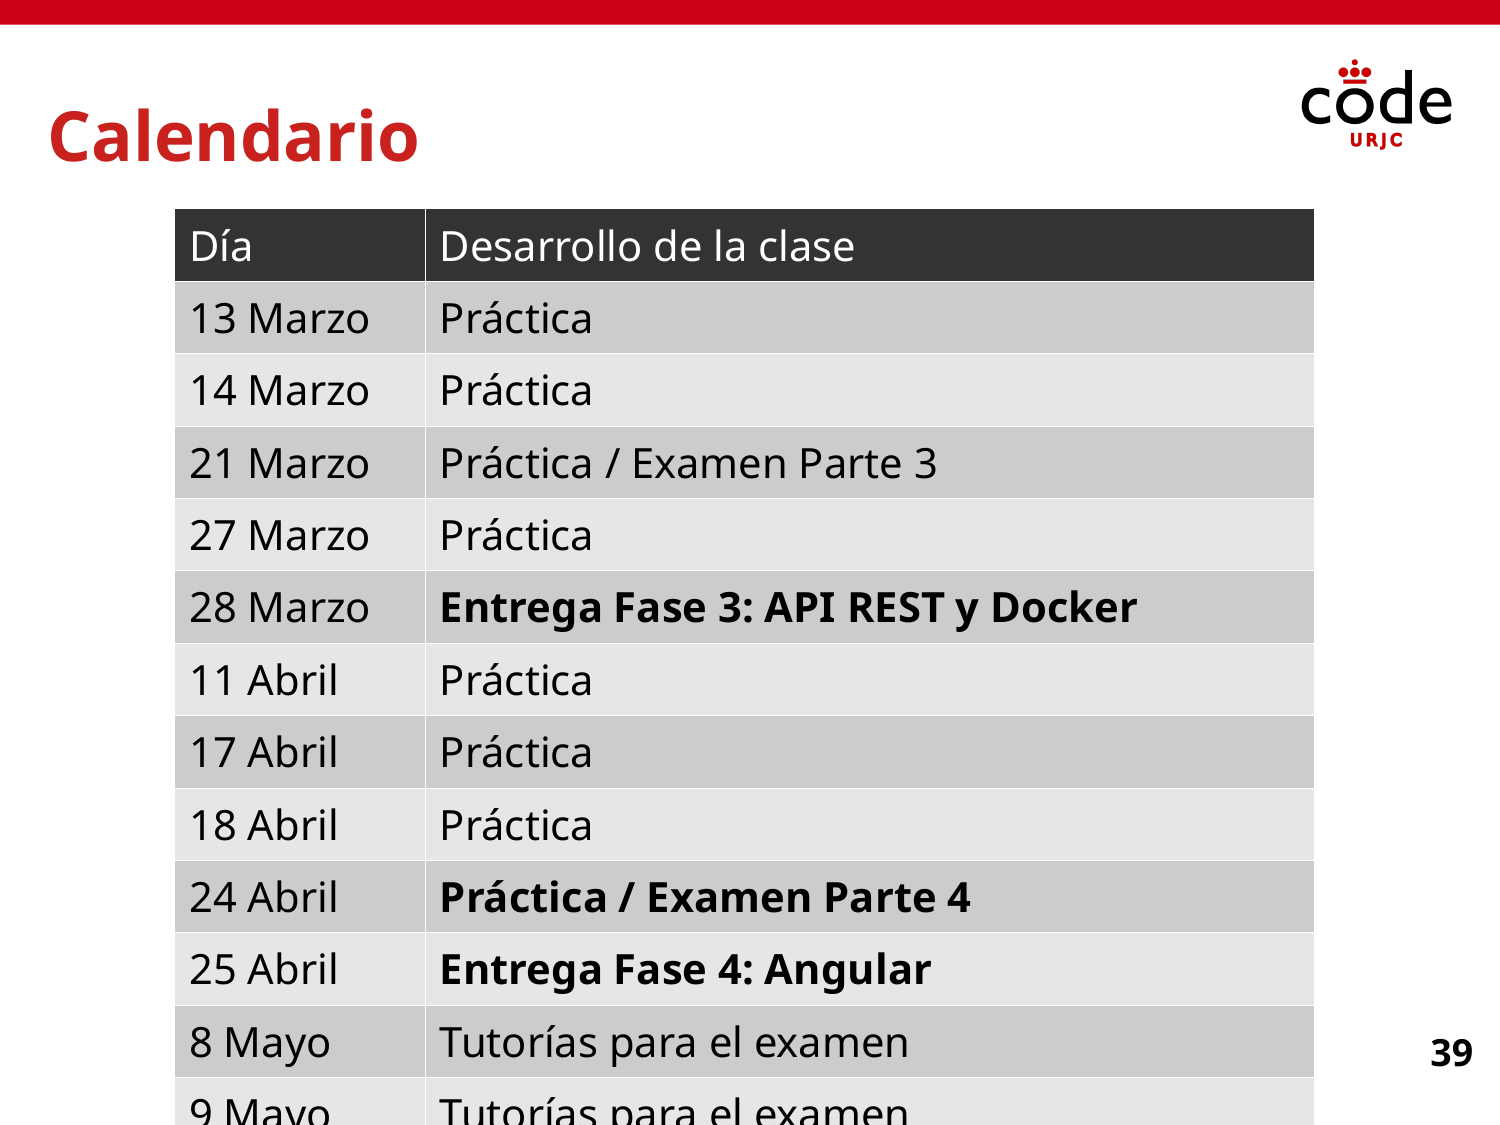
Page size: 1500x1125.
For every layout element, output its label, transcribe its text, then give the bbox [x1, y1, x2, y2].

table_cell 9 Mayo [245, 1105, 253, 1125]
table_cell 21 Marzo [175, 427, 425, 498]
table_cell Práctica [426, 499, 1314, 570]
table_cell 18 Abril [175, 789, 425, 860]
table_cell Práctica [426, 716, 1314, 788]
table_cell Práctica [426, 644, 1314, 715]
table_cell 8 Mayo [175, 1006, 425, 1077]
table_cell Entrega Fase 4: Angular [426, 933, 1314, 1005]
table_cell 14 Marzo [175, 354, 425, 426]
table_cell Práctica / Examen Parte 3 [426, 427, 1314, 498]
table_cell 27 Marzo [175, 499, 425, 570]
table_cell 17 Abril [175, 716, 425, 788]
table_cell 9 Mayo [230, 1103, 238, 1125]
table_cell Práctica / Examen Parte 4 [426, 861, 1314, 932]
table_header Desarrollo de la clase [426, 209, 1314, 281]
table_header Día [175, 209, 425, 281]
table_cell Práctica [426, 282, 1314, 353]
table_cell 9 Mayo [175, 1078, 425, 1125]
table_cell Tutorías para el examen [426, 1006, 1314, 1077]
table_cell Práctica [426, 354, 1314, 426]
picture [1284, 50, 1468, 161]
table_cell 11 Abril [175, 644, 425, 715]
table_cell 9 Mayo [195, 1102, 207, 1115]
table_cell 25 Abril [175, 933, 425, 1005]
table_cell 24 Abril [175, 861, 425, 932]
table_cell 13 Marzo [175, 282, 425, 353]
table_cell Entrega Fase 3: API REST y Docker [426, 571, 1314, 643]
table_cell Tutorías para el examen [426, 1078, 1314, 1125]
table_cell 28 Marzo [175, 571, 425, 643]
title Calendario [32, 79, 1383, 189]
table_cell Práctica [426, 789, 1314, 860]
table_cell 9 Mayo [312, 1109, 325, 1125]
